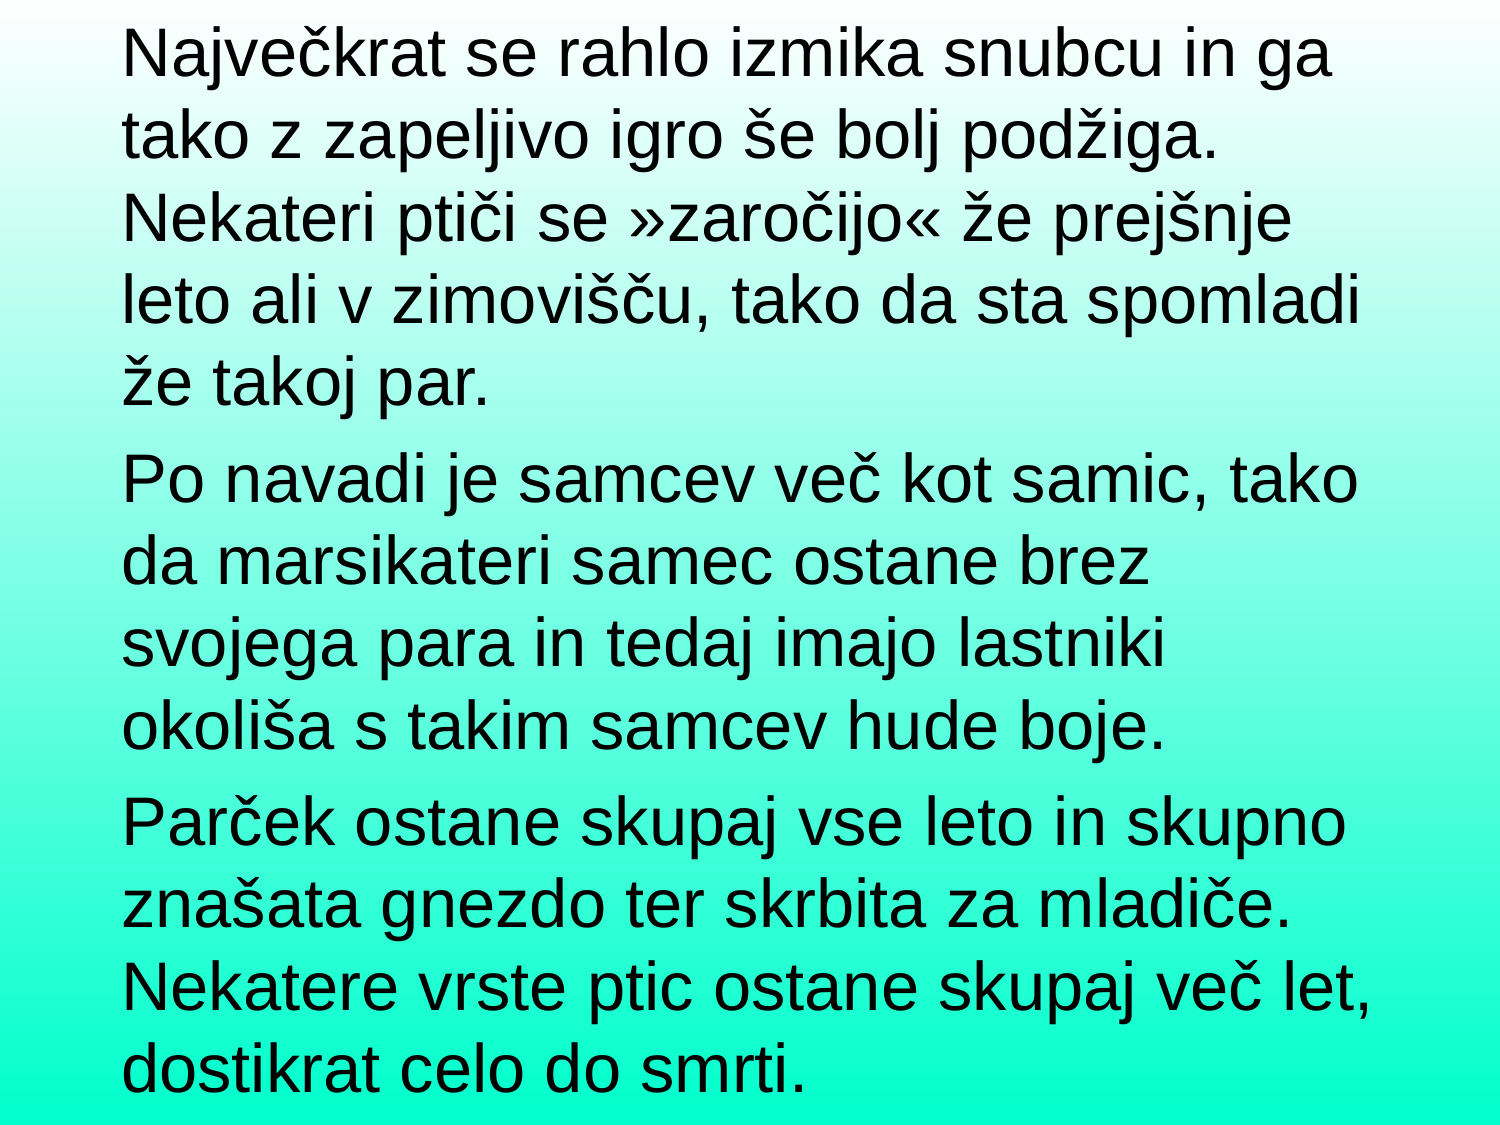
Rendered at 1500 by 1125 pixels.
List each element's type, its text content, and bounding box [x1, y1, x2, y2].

text_box Največkrat se rahlo izmika snubcu in ga tako z zapeljivo igro še bolj podžiga. Nekateri ptiči se »zaročijo« že prejšnje leto ali v zimovišču, tako da sta spomladi že takoj par. Po navadi je samcev več kot samic, tako da marsikateri samec ostane brez svojega para in tedaj imajo lastniki okoliša s takim samcev hude boje. Parček ostane skupaj vse leto in skupno znašata gnezdo ter skrbita za mladiče. Nekatere vrste ptic ostane skupaj več let, dostikrat celo do smrti. [49, 0, 1400, 743]
